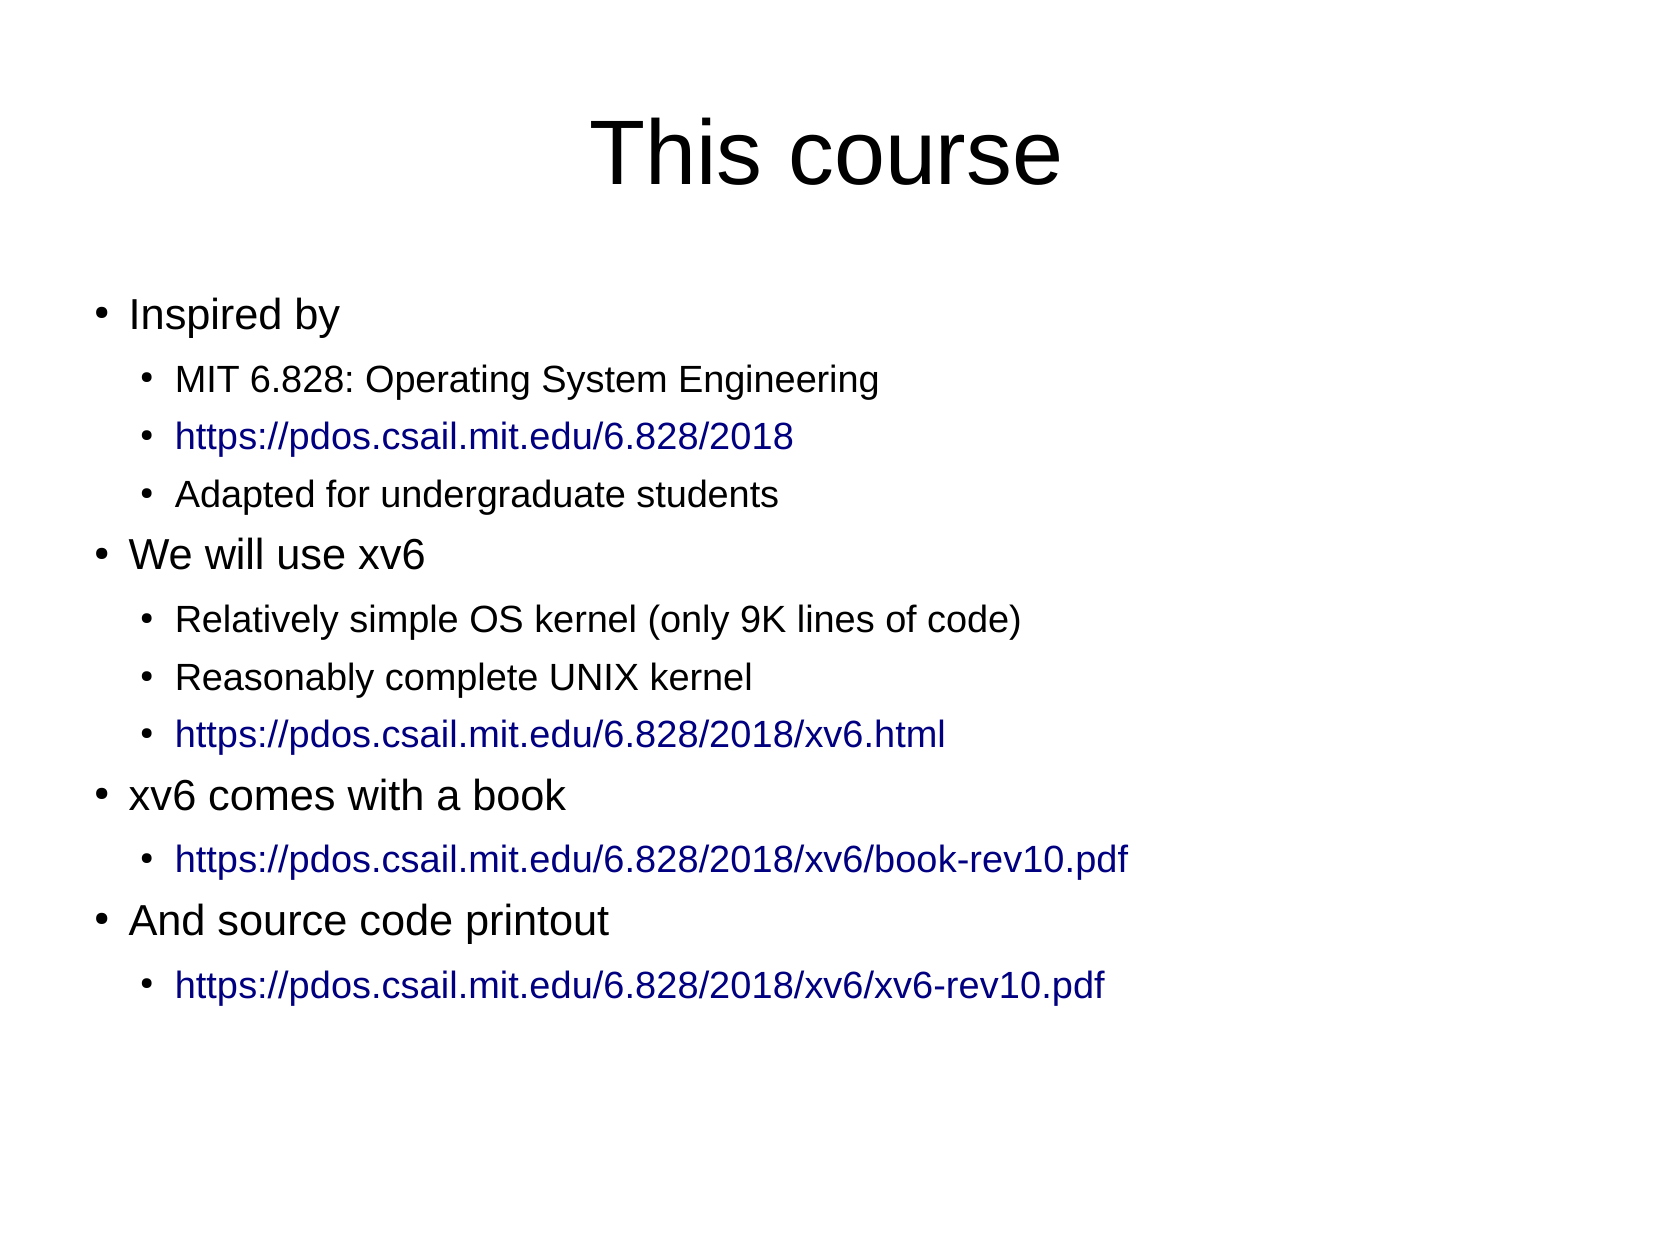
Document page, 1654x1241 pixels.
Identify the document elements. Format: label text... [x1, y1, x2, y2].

list Inspired by MIT 6.828: Operating System Engineering https://pdos.csail.mit.edu/6.828/2018 Adapted for undergraduate students We will use xv6 Relatively simple OS kernel (only 9K lines of code) Reasonably complete UNIX kernel https://pdos.csail.mit.edu/6.828/2018/xv6.html xv6 comes with a book https://pdos.csail.mit.edu/6.828/2018/xv6/book-rev10.pdf And source code printout https://pdos.csail.mit.edu/6.828/2018/xv6/xv6-rev10.pdf [82, 290, 1571, 1010]
title This course [82, 49, 1571, 257]
